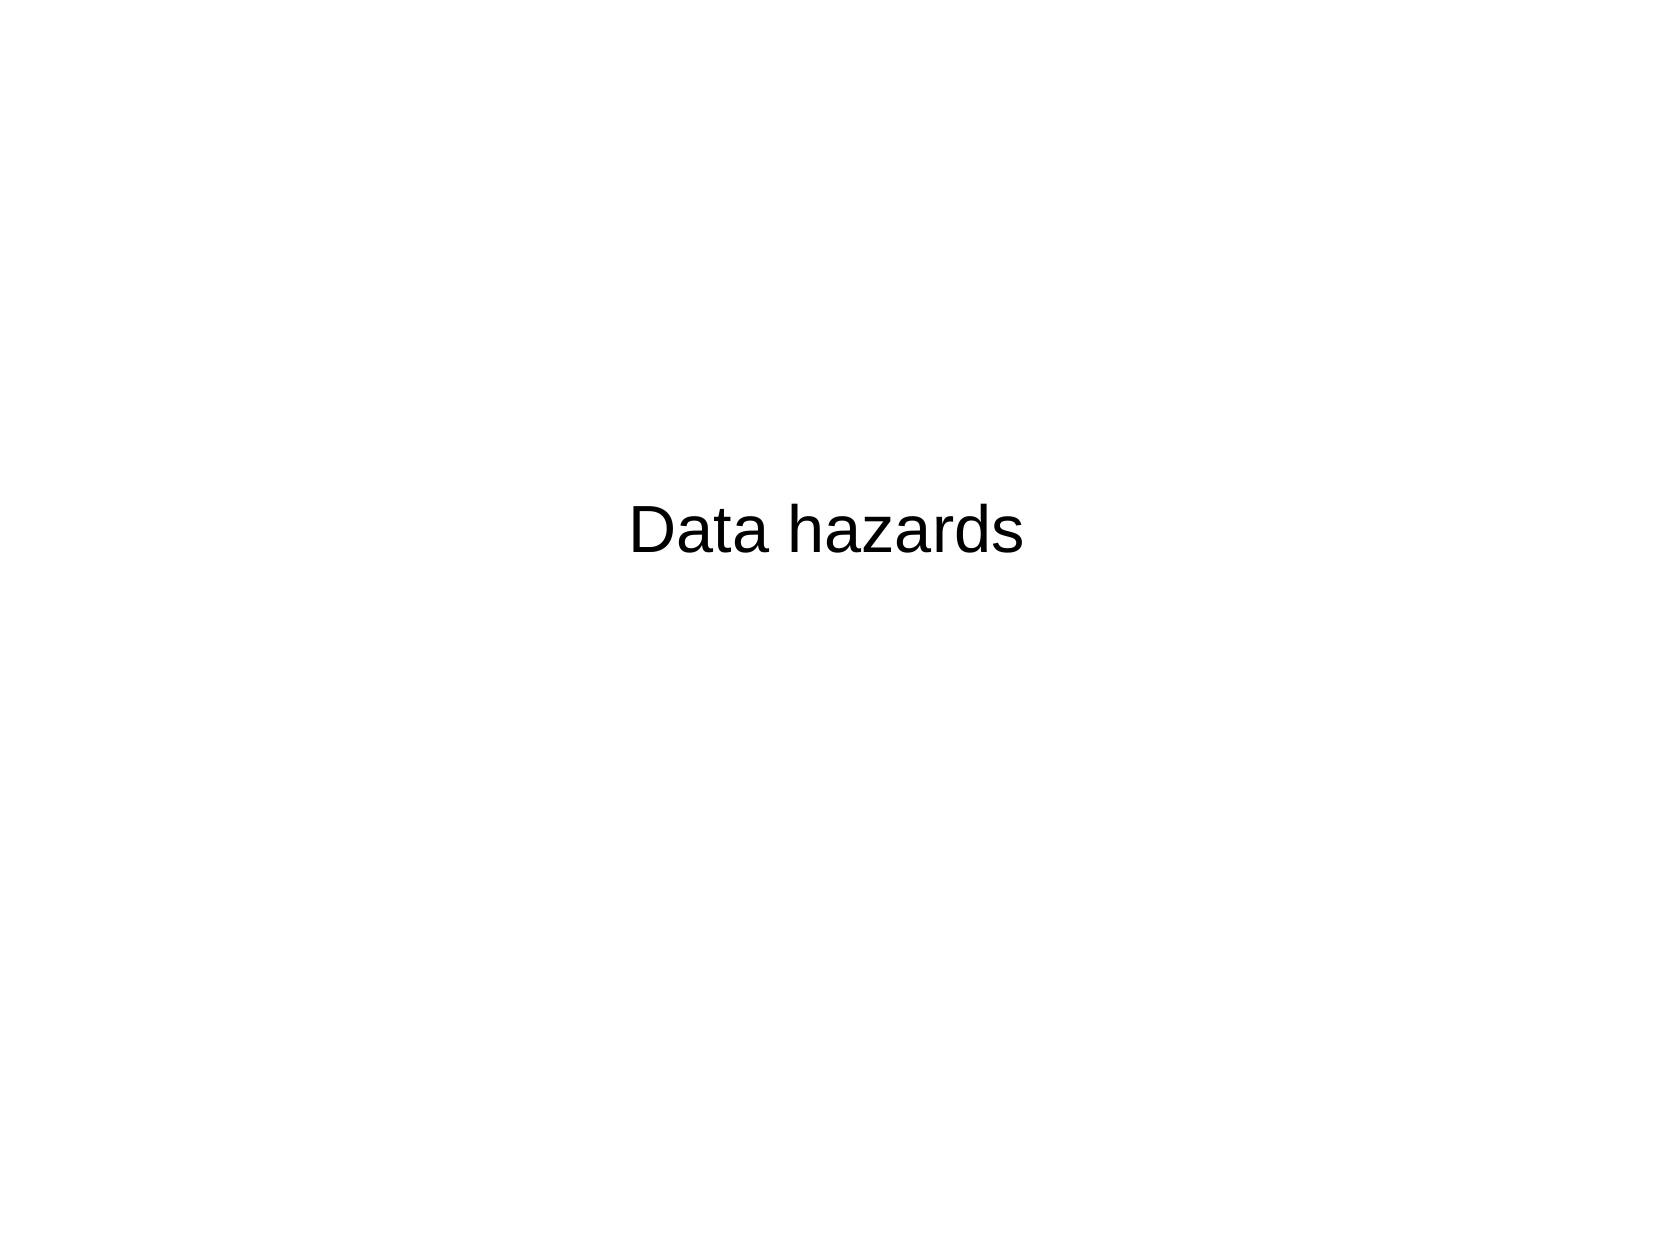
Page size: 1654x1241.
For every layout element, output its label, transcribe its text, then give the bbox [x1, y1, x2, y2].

subtitle Data hazards [82, 49, 1571, 1010]
